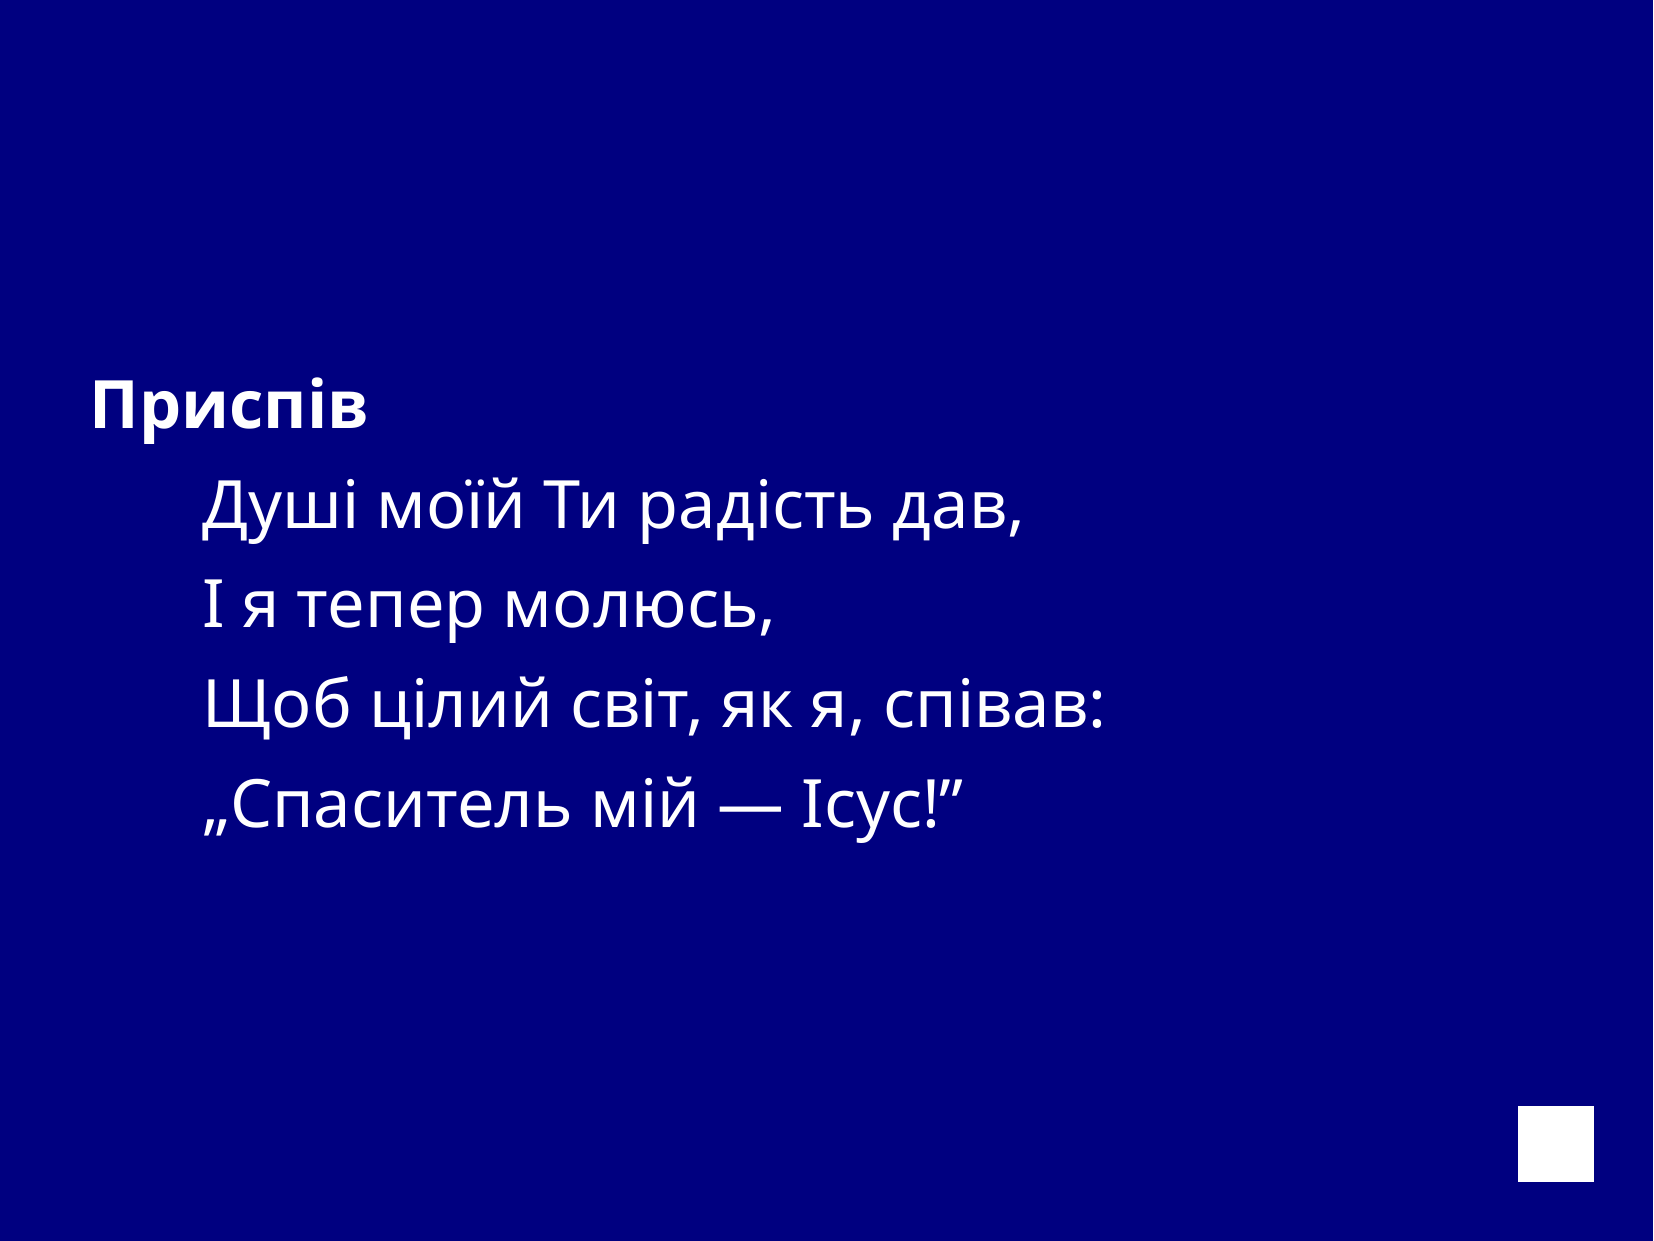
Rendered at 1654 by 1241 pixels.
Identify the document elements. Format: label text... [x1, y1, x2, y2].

text_box Приспів Душі моїй Ти радість дав, І я тепер молюсь, Щоб цілий світ, як я, співав: „Спаситель мій ― Ісус!” [75, 150, 1576, 1163]
text_box [1518, 1106, 1594, 1182]
